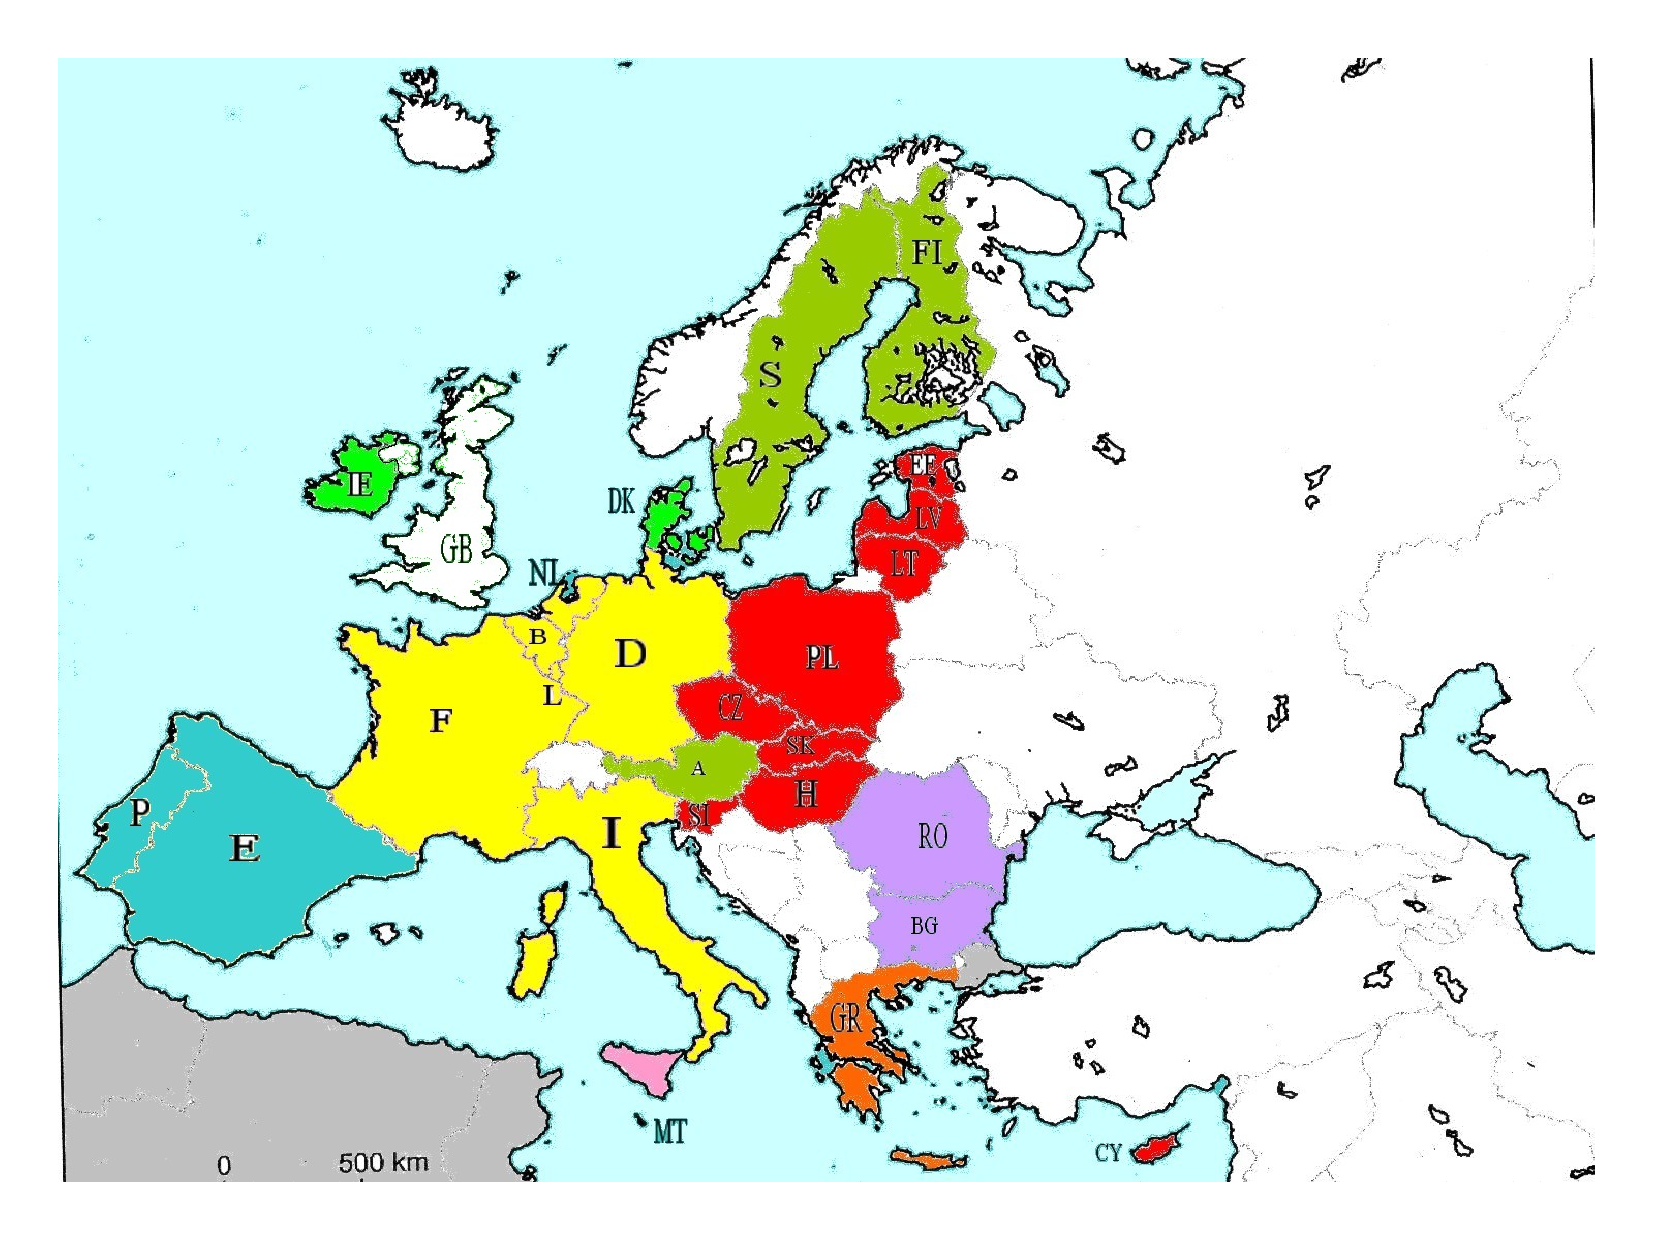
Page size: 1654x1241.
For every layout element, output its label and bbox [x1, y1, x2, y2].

picture [58, 58, 1595, 1182]
